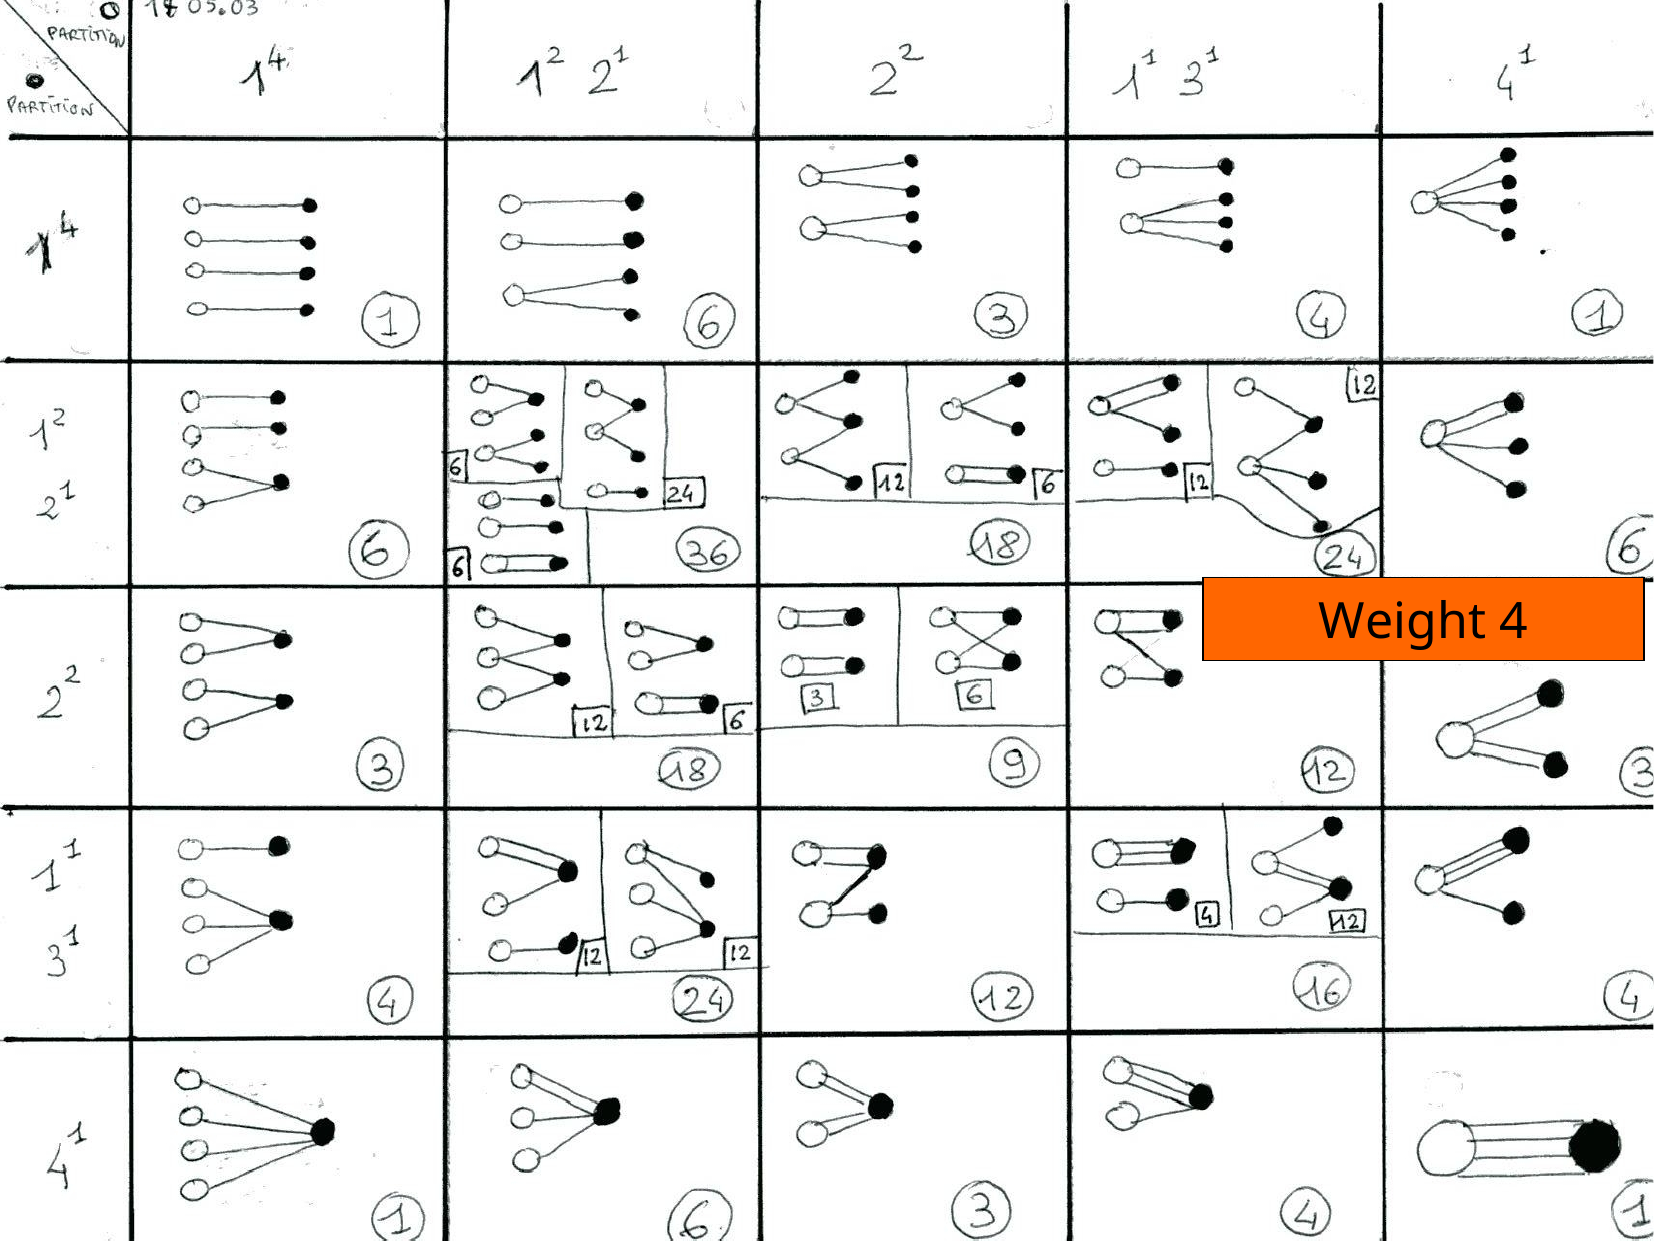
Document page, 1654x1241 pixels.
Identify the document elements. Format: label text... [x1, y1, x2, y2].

picture [0, 0, 1654, 1241]
text_box Weight 4 [1202, 577, 1644, 661]
